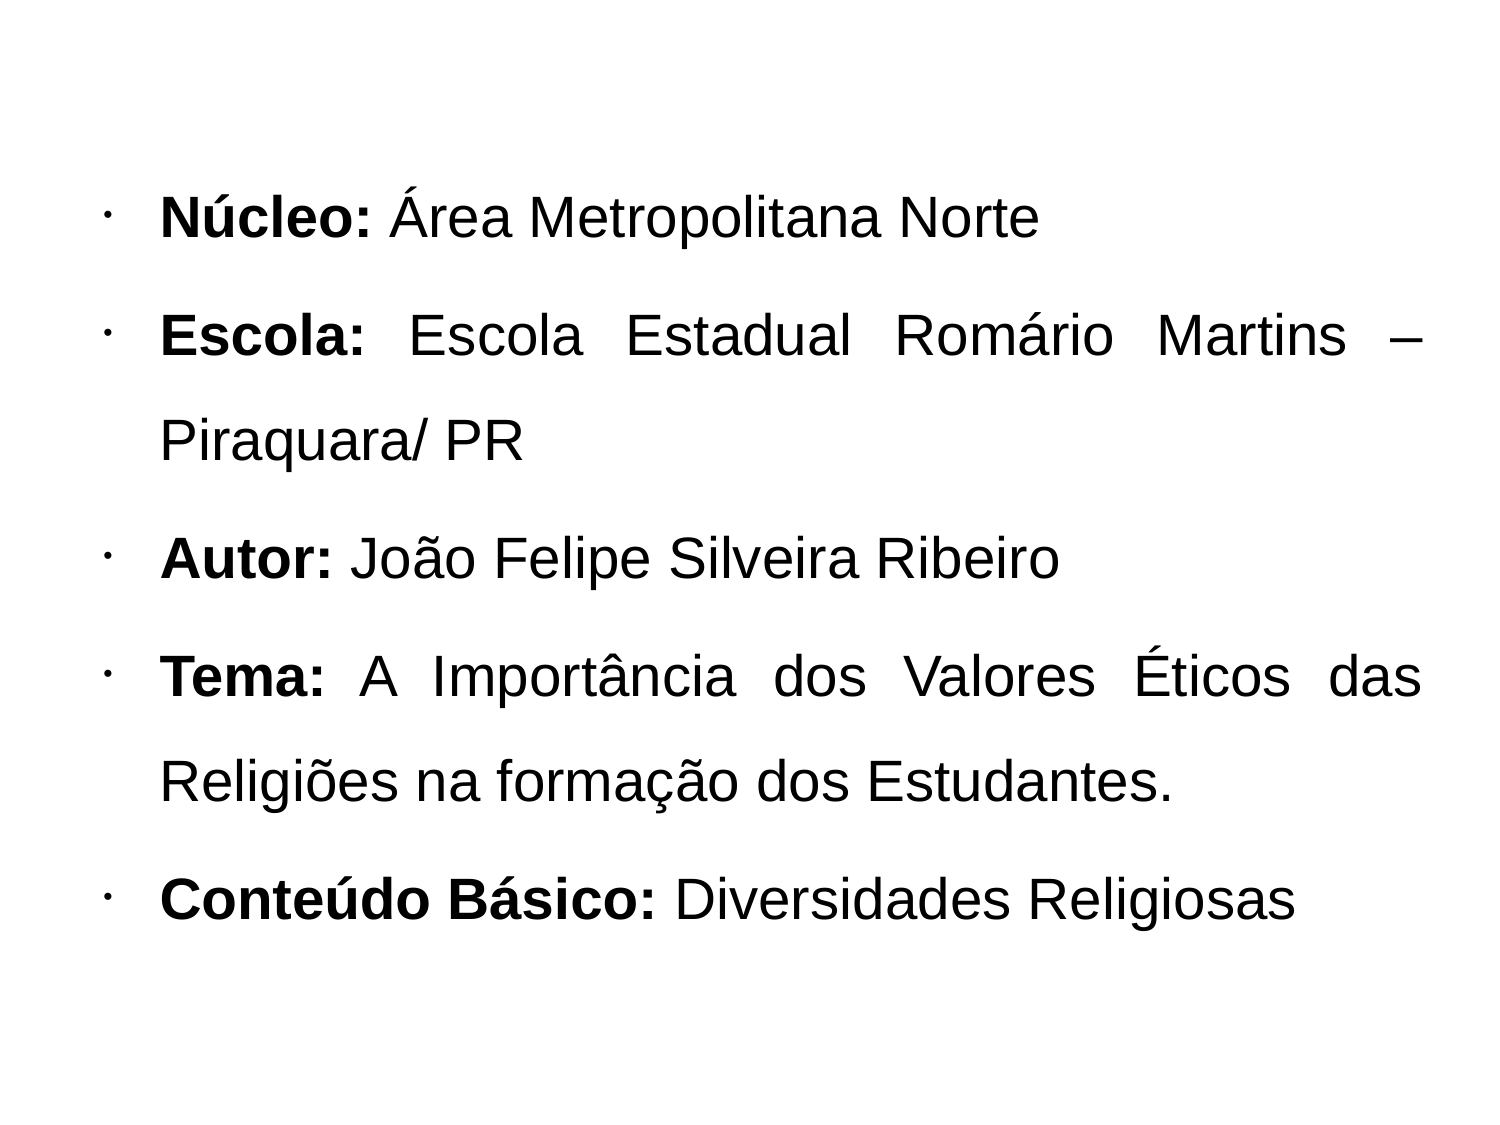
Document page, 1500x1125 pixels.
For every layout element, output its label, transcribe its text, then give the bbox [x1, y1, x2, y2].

list Núcleo: Área Metropolitana Norte Escola: Escola Estadual Romário Martins – Piraquara/ PR Autor: João Felipe Silveira Ribeiro Tema: A Importância dos Valores Éticos das Religiões na formação dos Estudantes. Conteúdo Básico: Diversidades Religiosas [88, 137, 1439, 1076]
